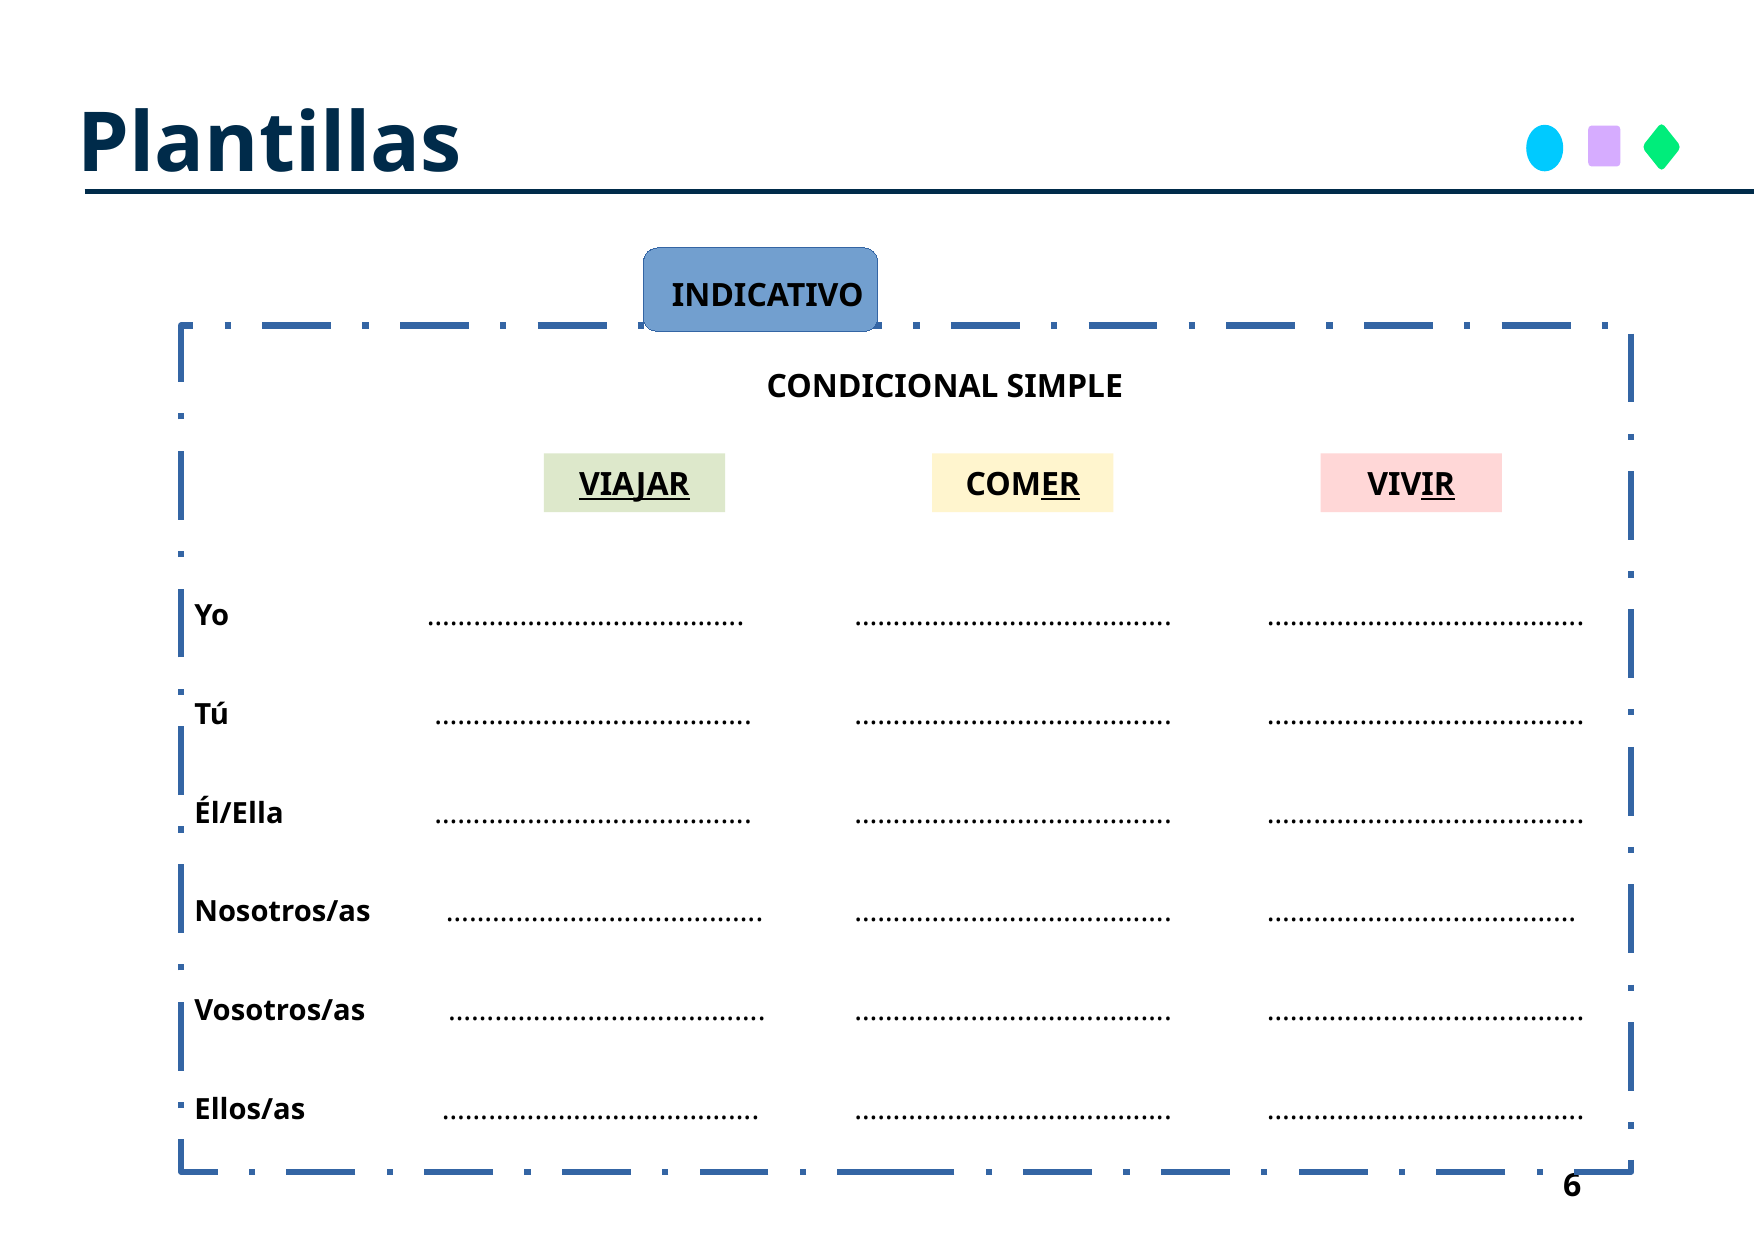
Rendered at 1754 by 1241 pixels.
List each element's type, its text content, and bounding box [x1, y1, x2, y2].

text_box VIAJAR [543, 455, 726, 510]
text_box VIVIR [1320, 455, 1502, 510]
title Plantillas [77, 32, 1408, 196]
text_box CONDICIONAL SIMPLE [725, 339, 1166, 431]
text_box [181, 325, 1632, 1172]
text_box Yo …………………….……………. …………………….……………. …………………….……………. Tú …………………….……………. …………………….……………. …………………….……………. Él/Ella …………………….……………. …………………….……………. …………………….……………. Nosotros/as …………………….……………. …………………….……………. …………………….…………… Vosotros/as …………………….……………. …………………….……………. …………………….……………. Ellos/as …………………….……………. …………………….……………. …………………….……………. [177, 550, 1625, 1172]
text_box INDICATIVO [621, 254, 915, 333]
text_box COMER [932, 455, 1114, 510]
text_box [645, 247, 876, 254]
